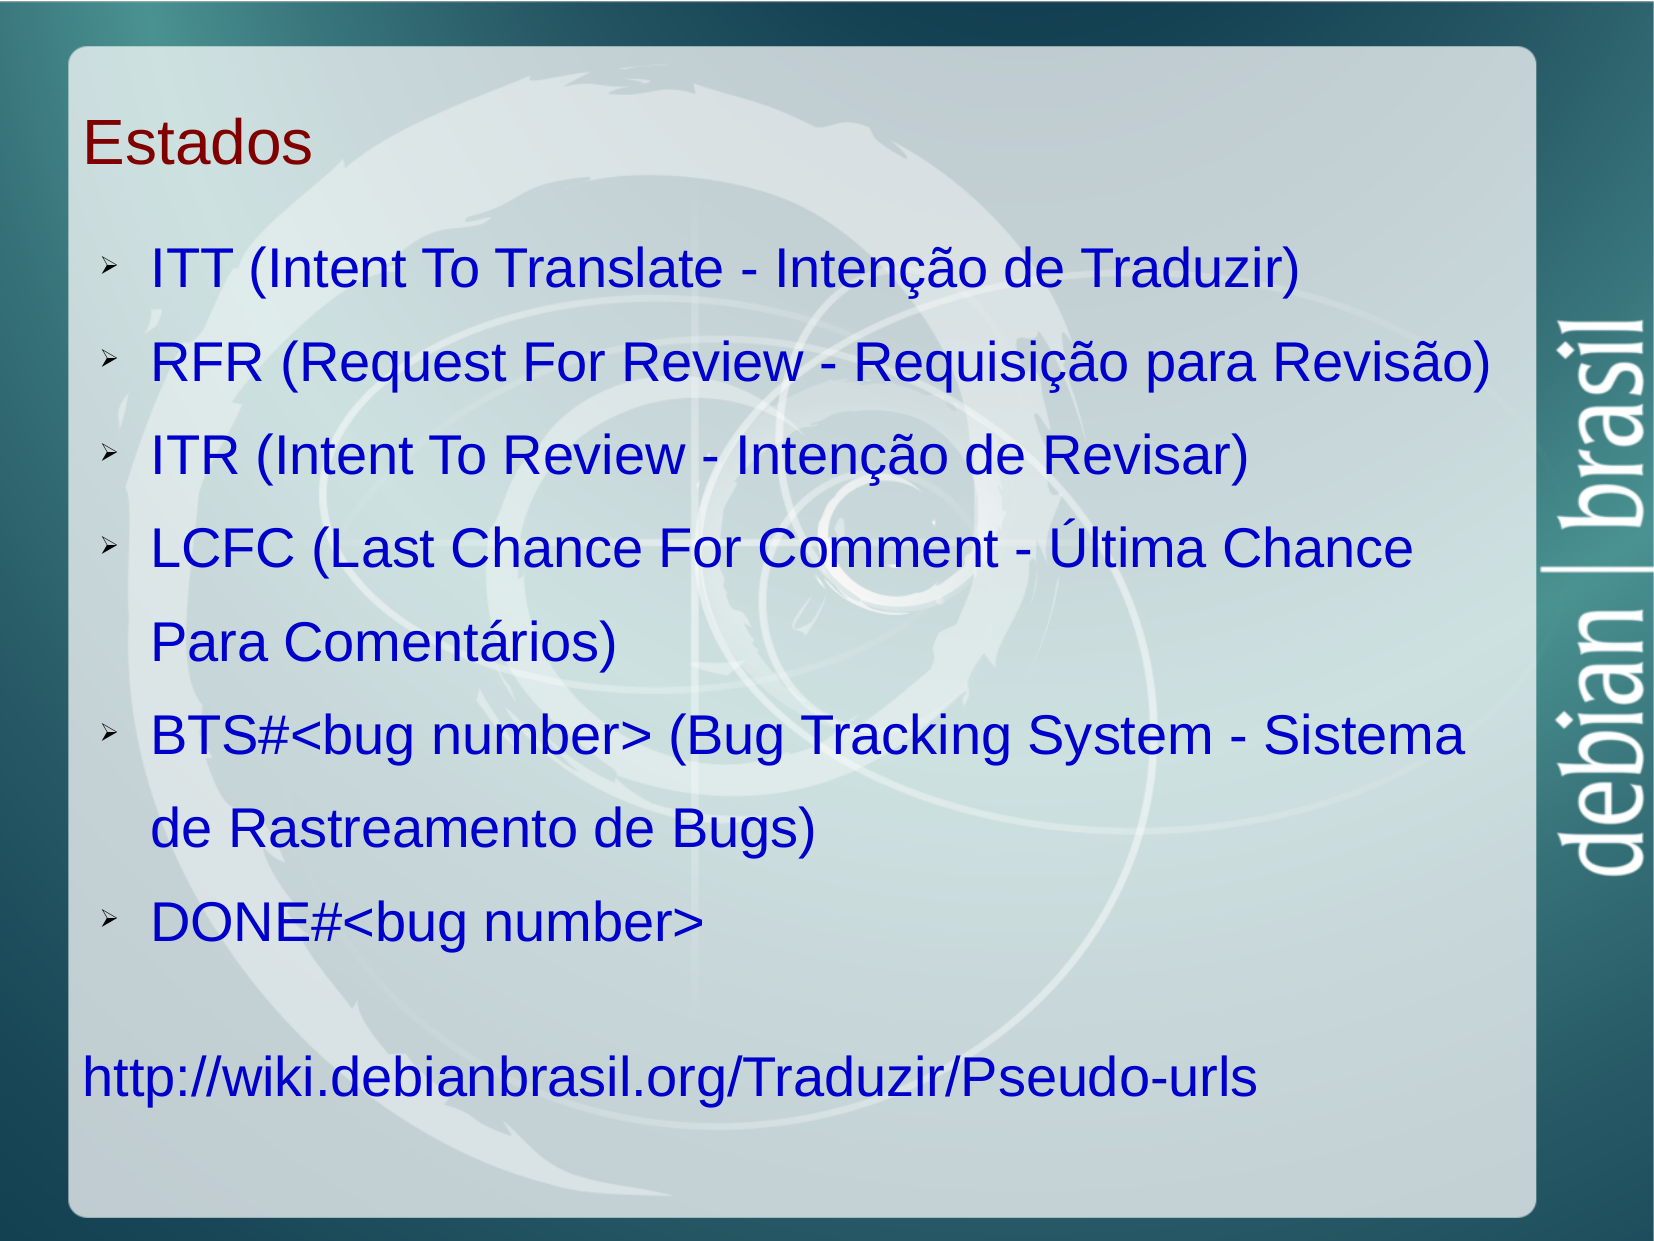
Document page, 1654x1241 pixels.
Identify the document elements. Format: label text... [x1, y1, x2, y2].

picture [0, 0, 1654, 1241]
list Estados ITT (Intent To Translate - Intenção de Traduzir) RFR (Request For Review - Requisição para Revisão) ITR (Intent To Review - Intenção de Revisar) LCFC (Last Chance For Comment - Última Chance Para Comentários) BTS#<bug number> (Bug Tracking System - Sistema de Rastreamento de Bugs) DONE#<bug number> http://wiki.debianbrasil.org/Traduzir/Pseudo-urls [82, 106, 1501, 1205]
